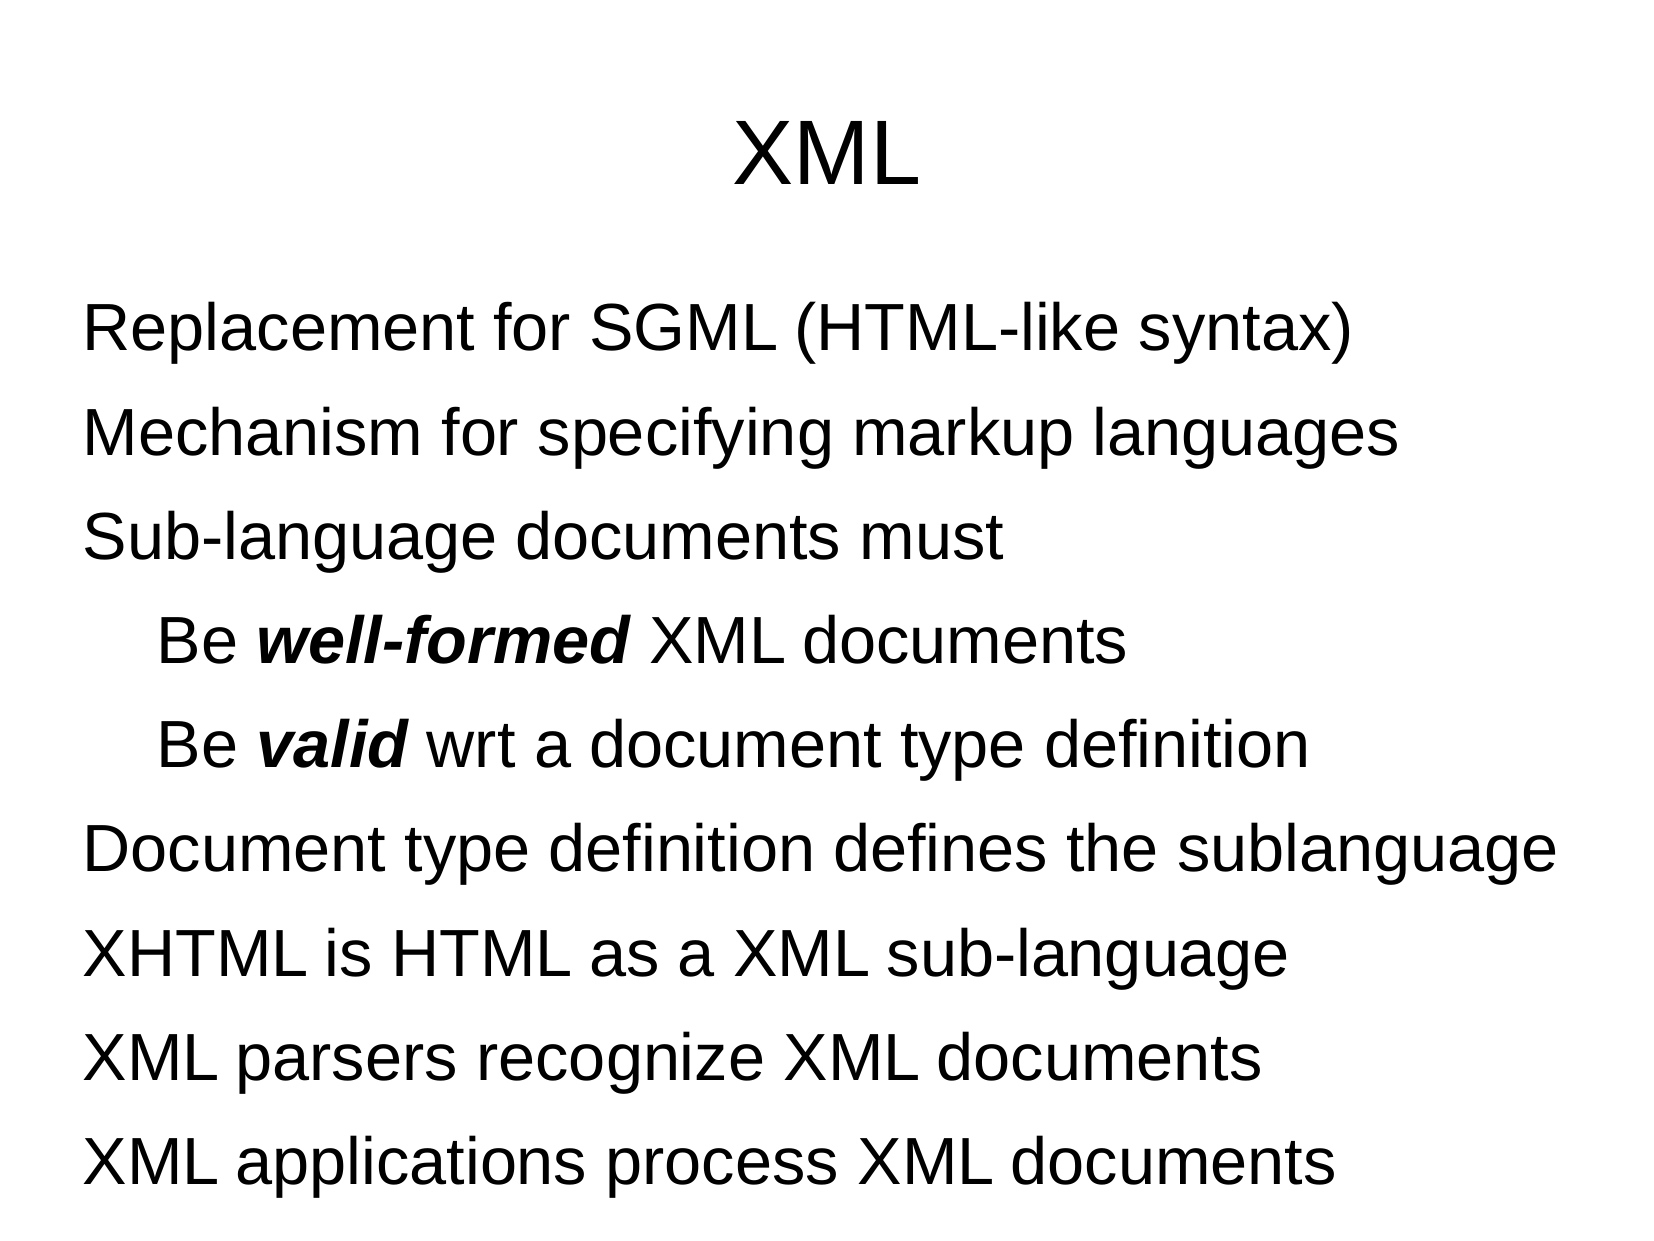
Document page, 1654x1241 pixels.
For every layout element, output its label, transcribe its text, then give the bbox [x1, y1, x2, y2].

list Replacement for SGML (HTML-like syntax) Mechanism for specifying markup languages Sub-language documents must Be well-formed XML documents Be valid wrt a document type definition Document type definition defines the sublanguage XHTML is HTML as a XML sub-language XML parsers recognize XML documents XML applications process XML documents [82, 290, 1654, 1199]
title XML [82, 49, 1571, 257]
